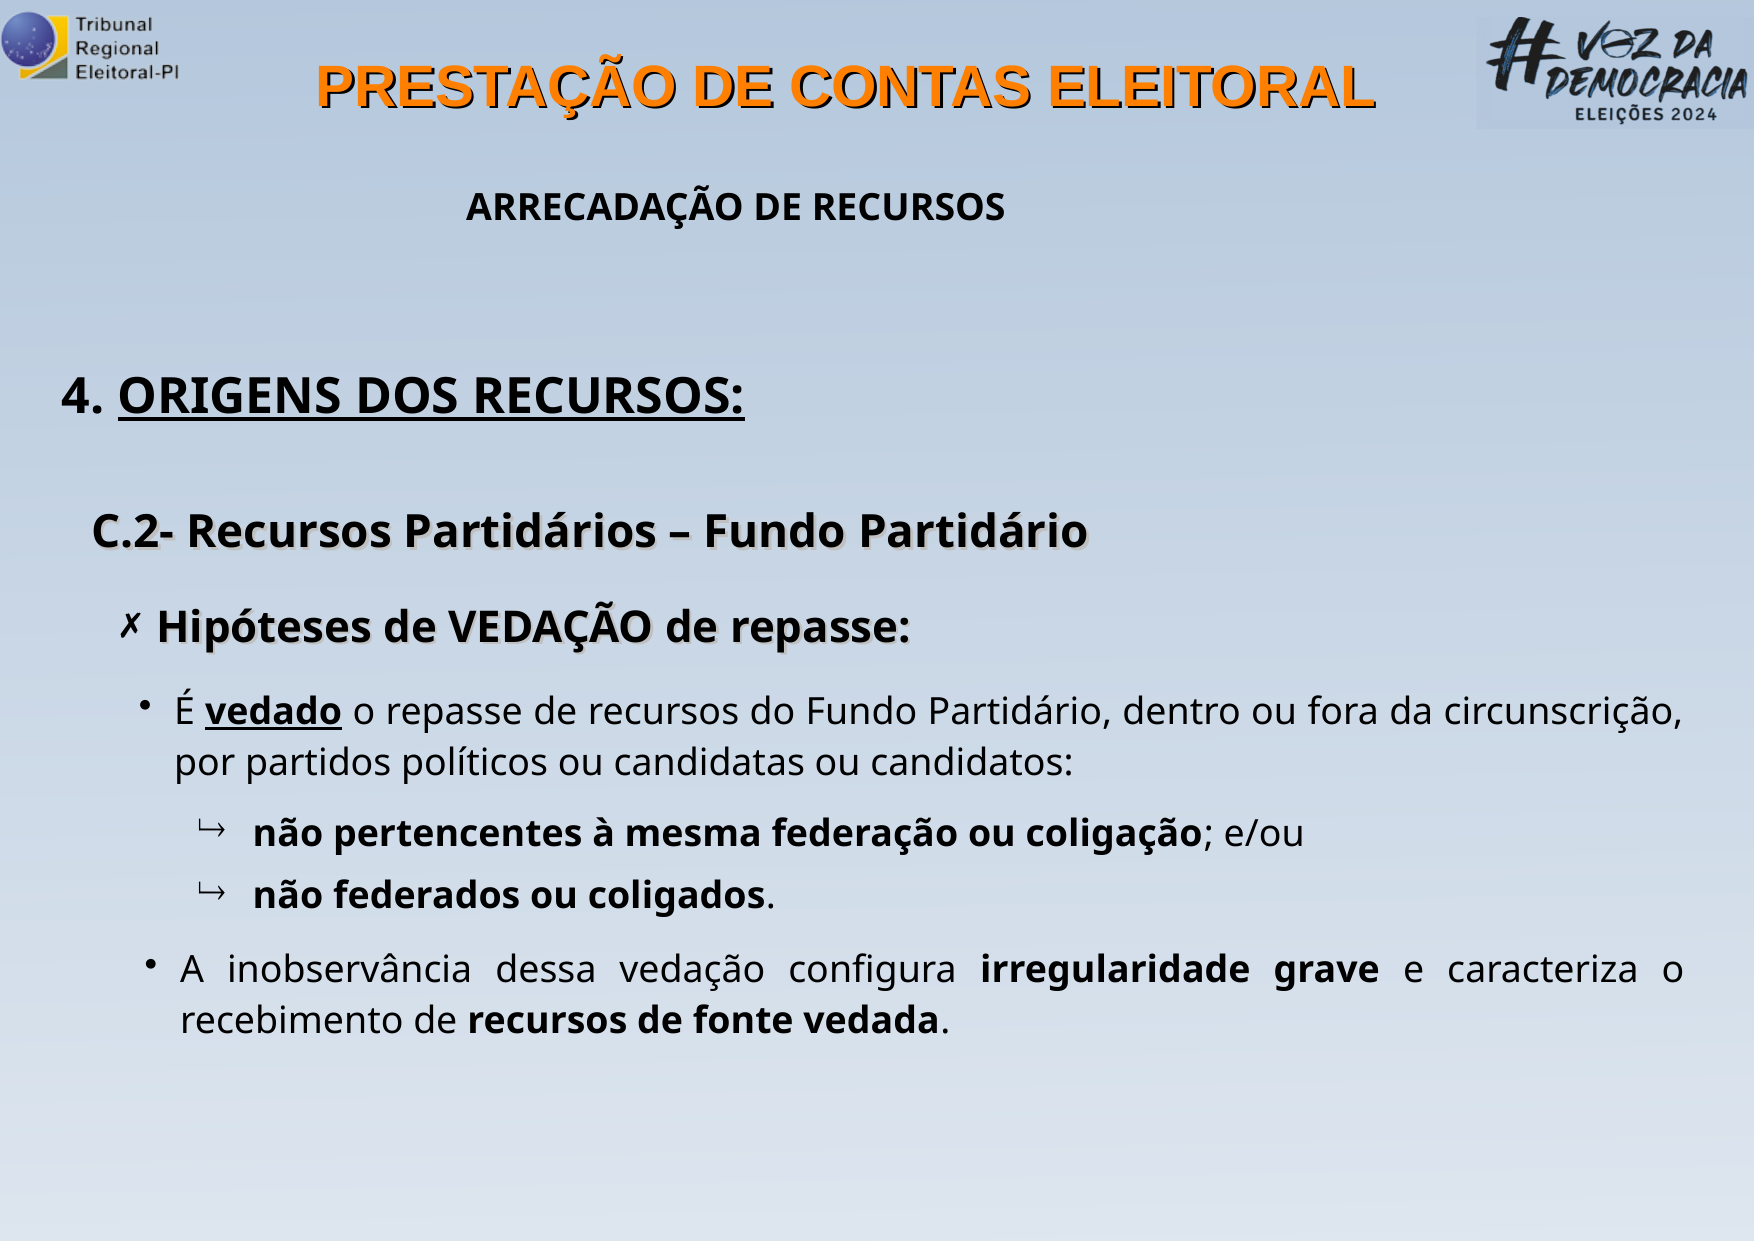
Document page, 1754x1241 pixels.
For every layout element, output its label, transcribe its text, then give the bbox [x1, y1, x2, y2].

text_box ARRECADAÇÃO DE RECURSOS [451, 173, 1206, 240]
title PRESTAÇÃO DE CONTAS ELEITORAL [138, 53, 1554, 196]
picture [0, 11, 195, 87]
subtitle ORIGENS DOS RECURSOS: C.2- Recursos Partidários – Fundo Partidário Hipóteses de VEDAÇÃO de repasse: É vedado o repasse de recursos do Fundo Partidário, dentro ou fora da circunscrição, por partidos políticos ou candidatas ou candidatos: não pertencentes à mesma federação ou coligação; e/ou não federados ou coligados. A inobservância dessa vedação configura irregularidade grave e caracteriza o recebimento de recursos de fonte vedada. [61, 359, 1685, 1075]
